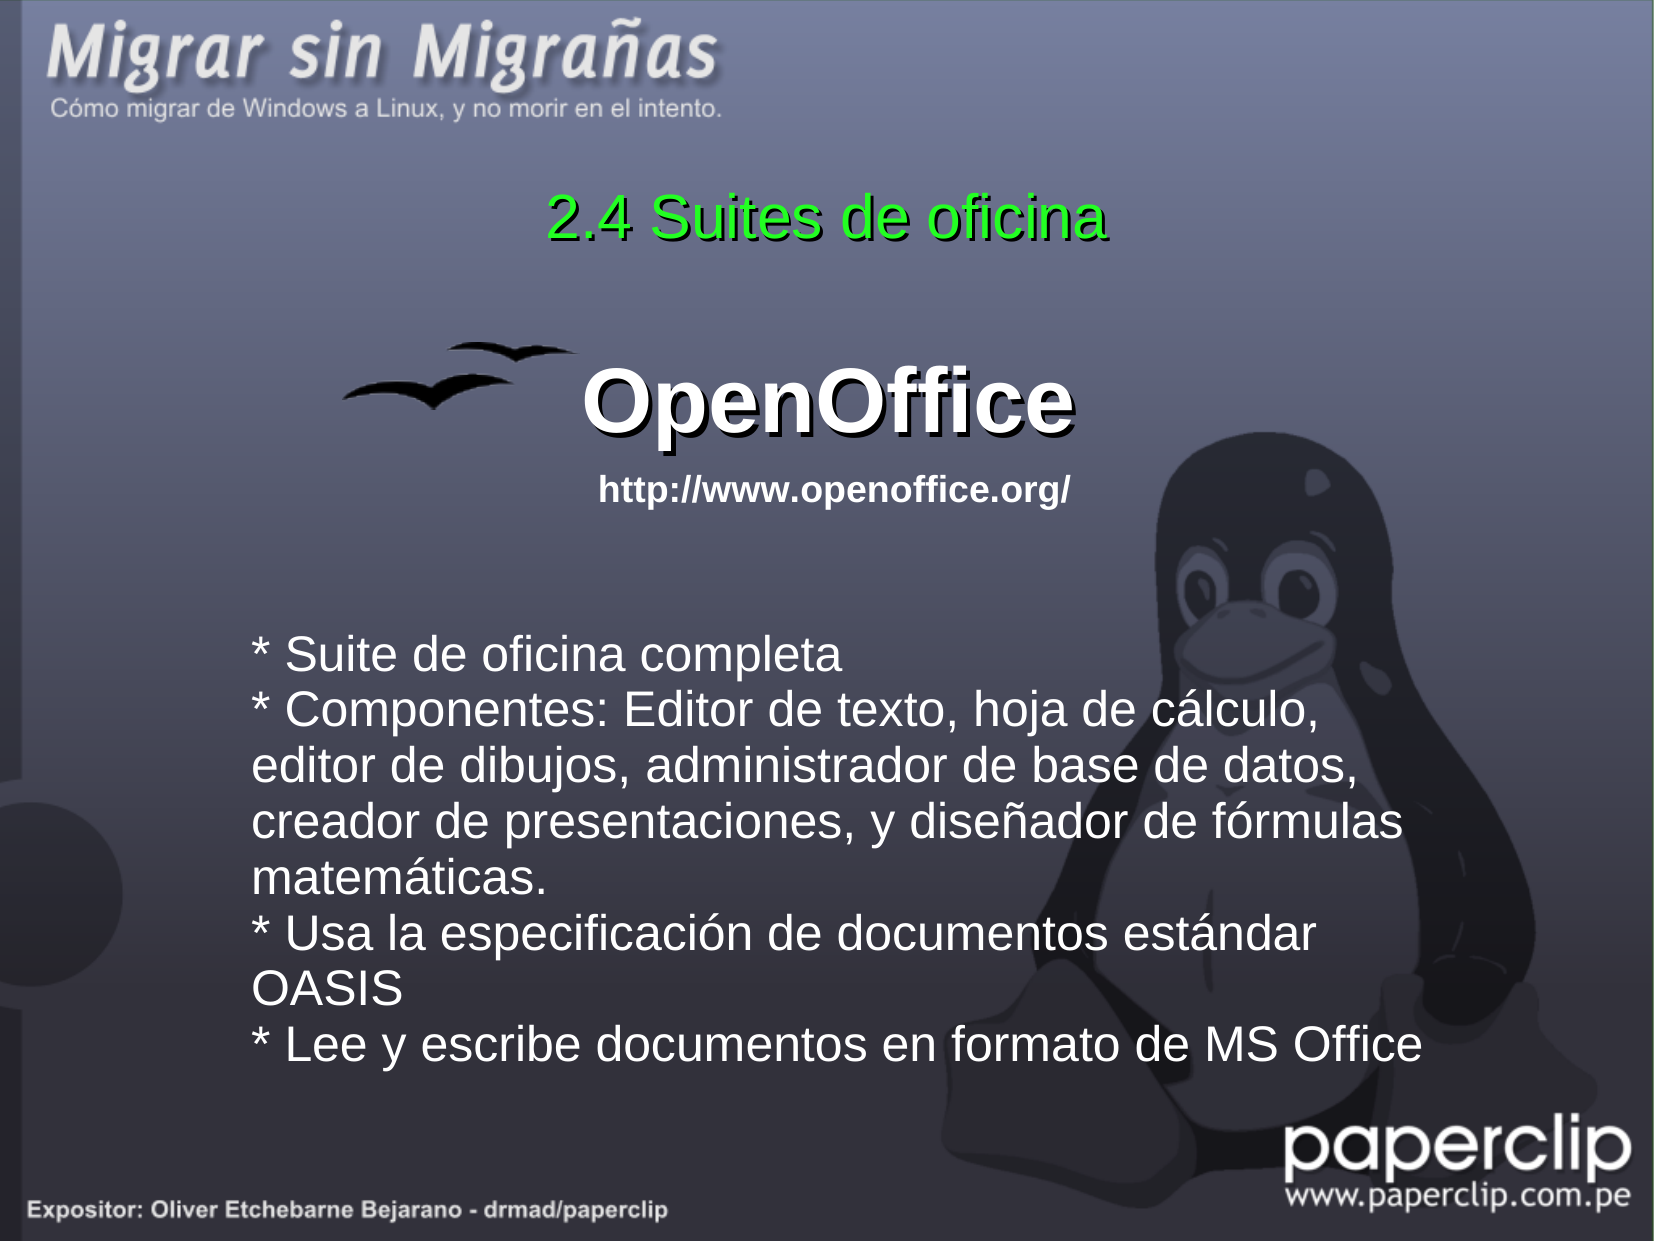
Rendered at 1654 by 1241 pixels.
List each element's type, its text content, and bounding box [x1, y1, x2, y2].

text_box OpenOffice [566, 342, 1542, 460]
picture [0, 0, 1654, 1241]
title 2.4 Suites de oficina [82, 177, 1571, 257]
text_box * Suite de oficina completa * Componentes: Editor de texto, hoja de cálculo, editor de dibujos, administrador de base de datos, creador de presentaciones, y diseñador de fórmulas matemáticas. * Usa la especificación de documentos estándar OASIS * Lee y escribe documentos en formato de MS Office [236, 618, 1447, 1080]
text_box http://www.openoffice.org/ [583, 460, 1088, 518]
